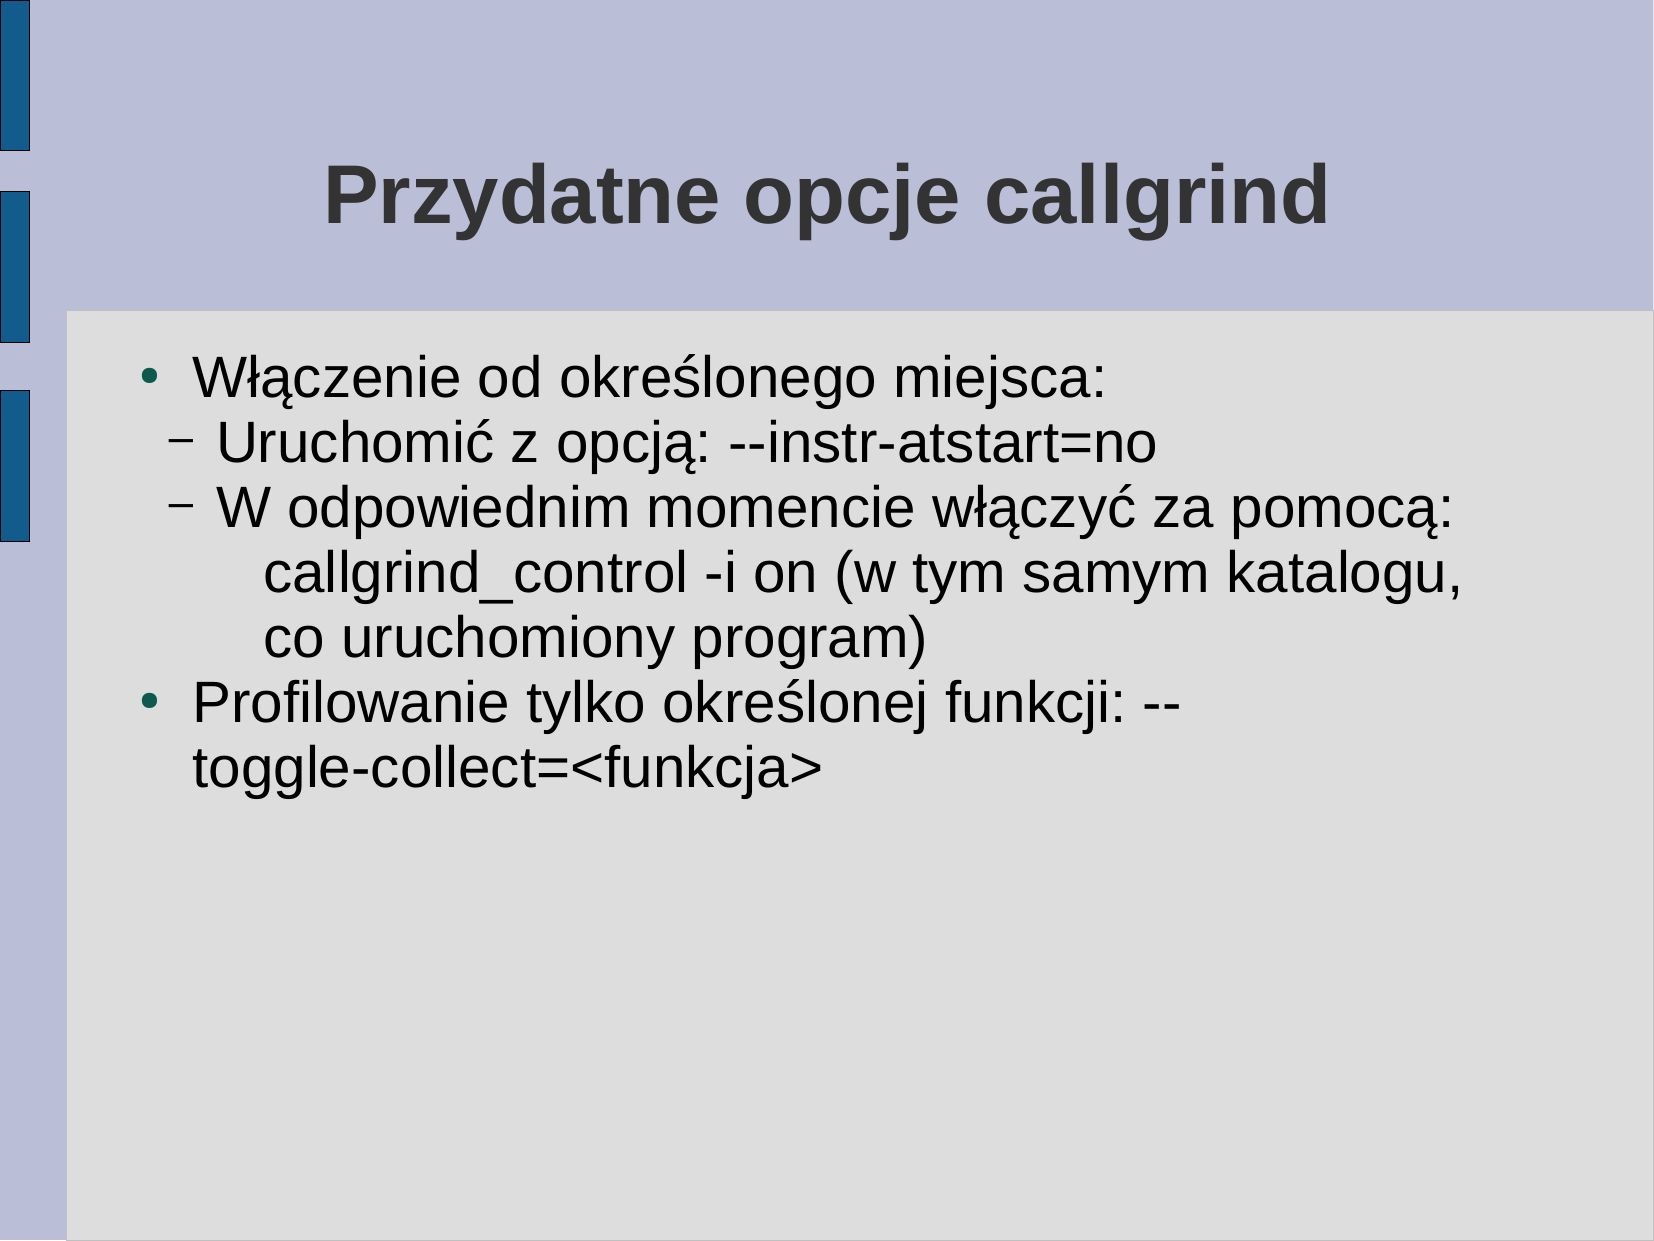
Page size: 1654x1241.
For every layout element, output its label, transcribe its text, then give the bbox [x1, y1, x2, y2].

list Włączenie od określonego miejsca: Uruchomić z opcją: --instr-atstart=no W odpowiednim momencie włączyć za pomocą: callgrind_control -i on (w tym samym katalogu, co uruchomiony program) Profilowanie tylko określonej funkcji: --toggle‑collect=<funkcja> [121, 344, 1534, 1127]
title Przydatne opcje callgrind [121, 91, 1534, 299]
